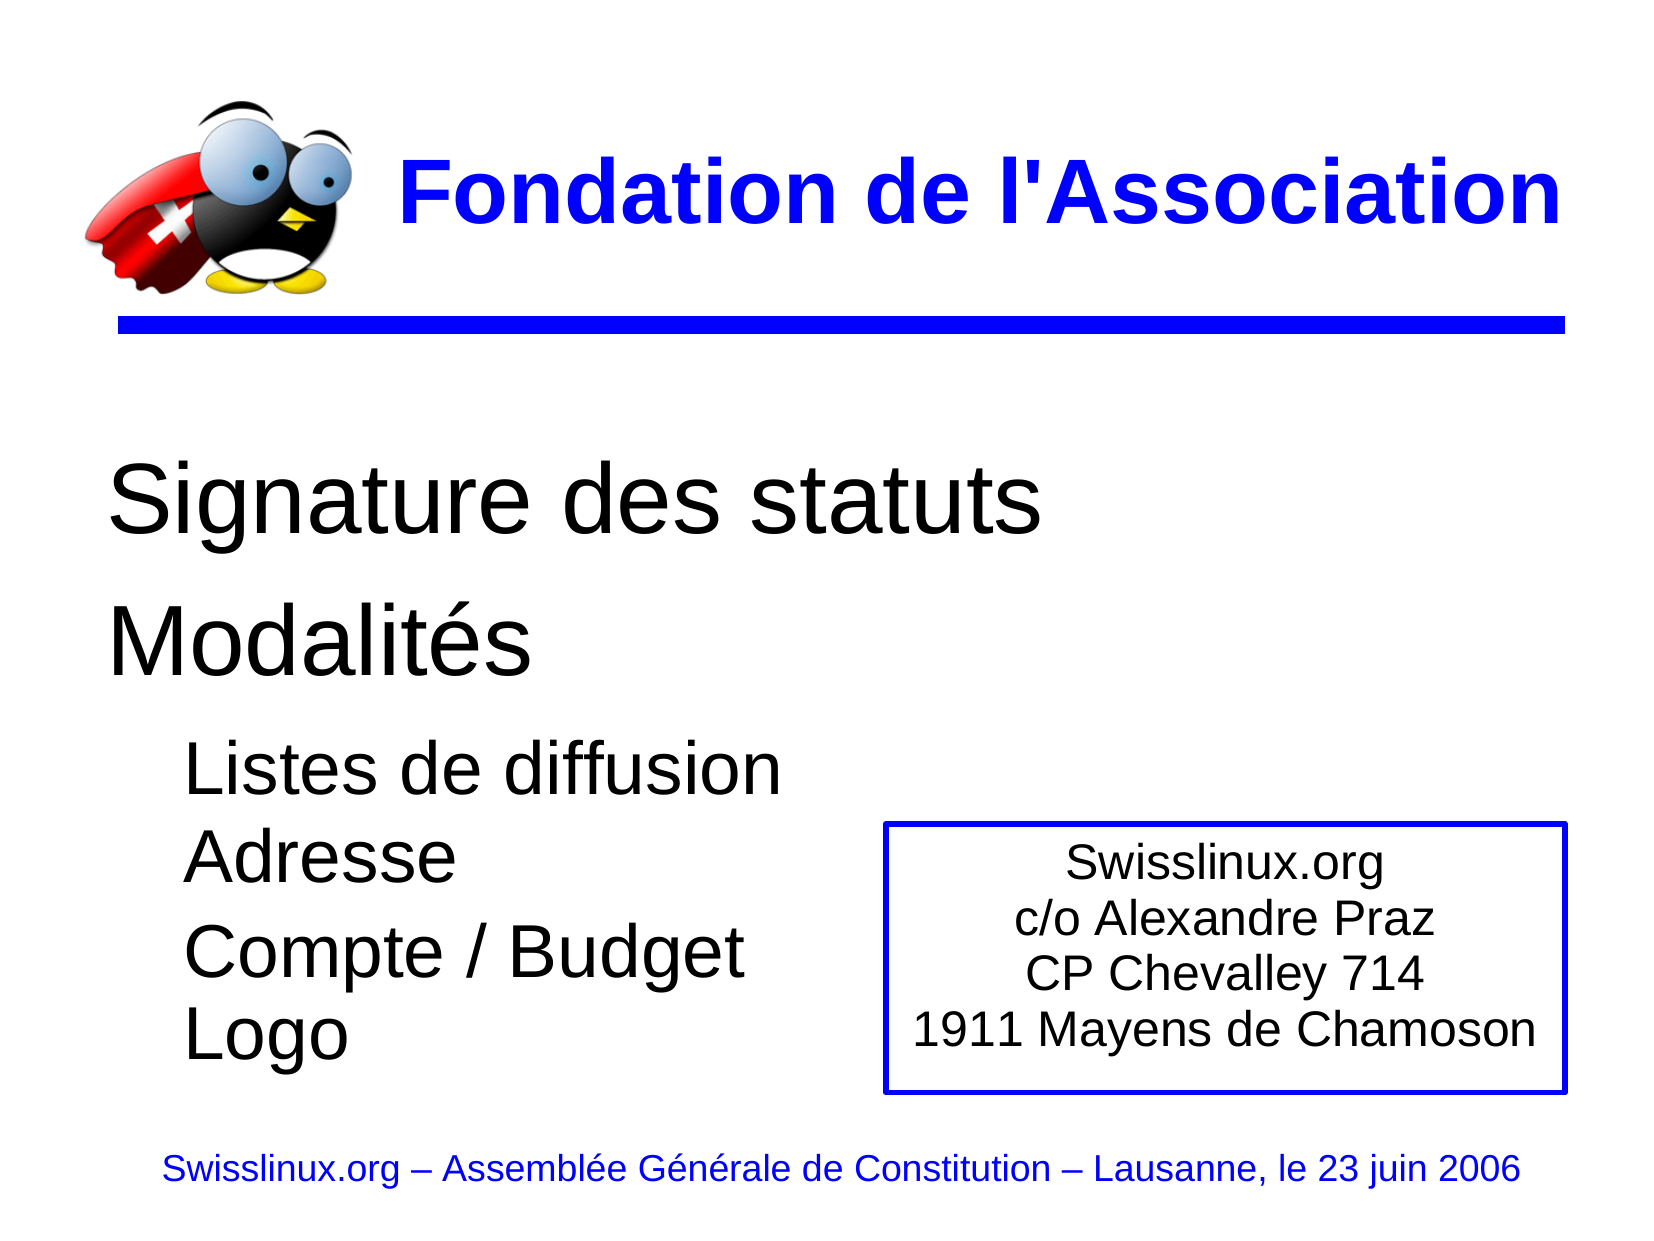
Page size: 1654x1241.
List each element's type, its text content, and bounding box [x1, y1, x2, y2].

list Adresse [1568, 845, 1577, 909]
list Modalités [88, 584, 1577, 709]
list Compte / Budget [88, 909, 883, 992]
list Signature des statuts [88, 442, 1577, 567]
list Listes de diffusion [88, 726, 1577, 845]
list Adresse [88, 845, 883, 909]
picture [81, 99, 355, 296]
title Fondation de l'Association [383, 88, 1565, 296]
text_box Swisslinux.org – Assemblée Générale de Constitution – Lausanne, le 23 juin 2006 [118, 1131, 1565, 1211]
list Logo [88, 992, 1577, 1111]
list Compte / Budget [1568, 909, 1577, 992]
text_box Swisslinux.org c/o Alexandre Praz CP Chevalley 714 1911 Mayens de Chamoson [885, 823, 1565, 992]
